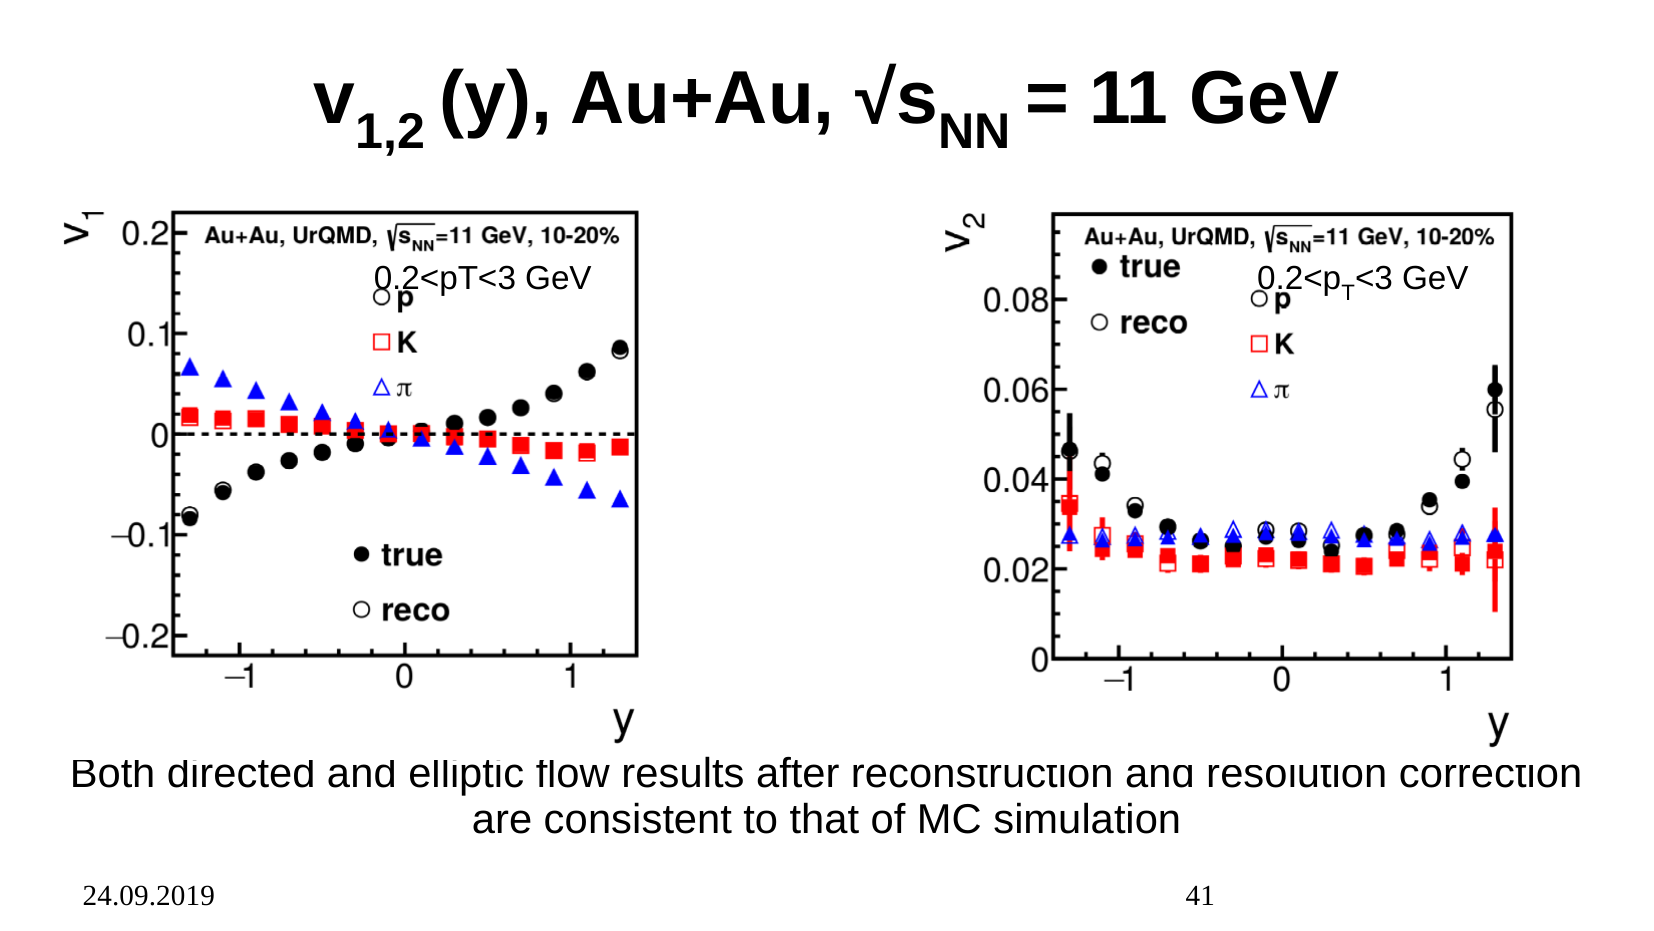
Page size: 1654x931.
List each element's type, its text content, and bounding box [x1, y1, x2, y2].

picture [56, 183, 654, 760]
title v1,2 (y), Au+Au, √sNN = 11 GeV [59, 48, 1595, 151]
text_box 0.2<pT<3 GeV [1222, 252, 1504, 313]
text_box 24.09.2019 [82, 850, 468, 912]
text_box 0.2<pT<3 GeV [342, 252, 624, 305]
text_box [1185, 850, 1571, 912]
picture [939, 179, 1537, 765]
text_box Both directed and elliptic flow results after reconstruction and resolution correction are consistent to that of MC simulation [54, 742, 1600, 850]
